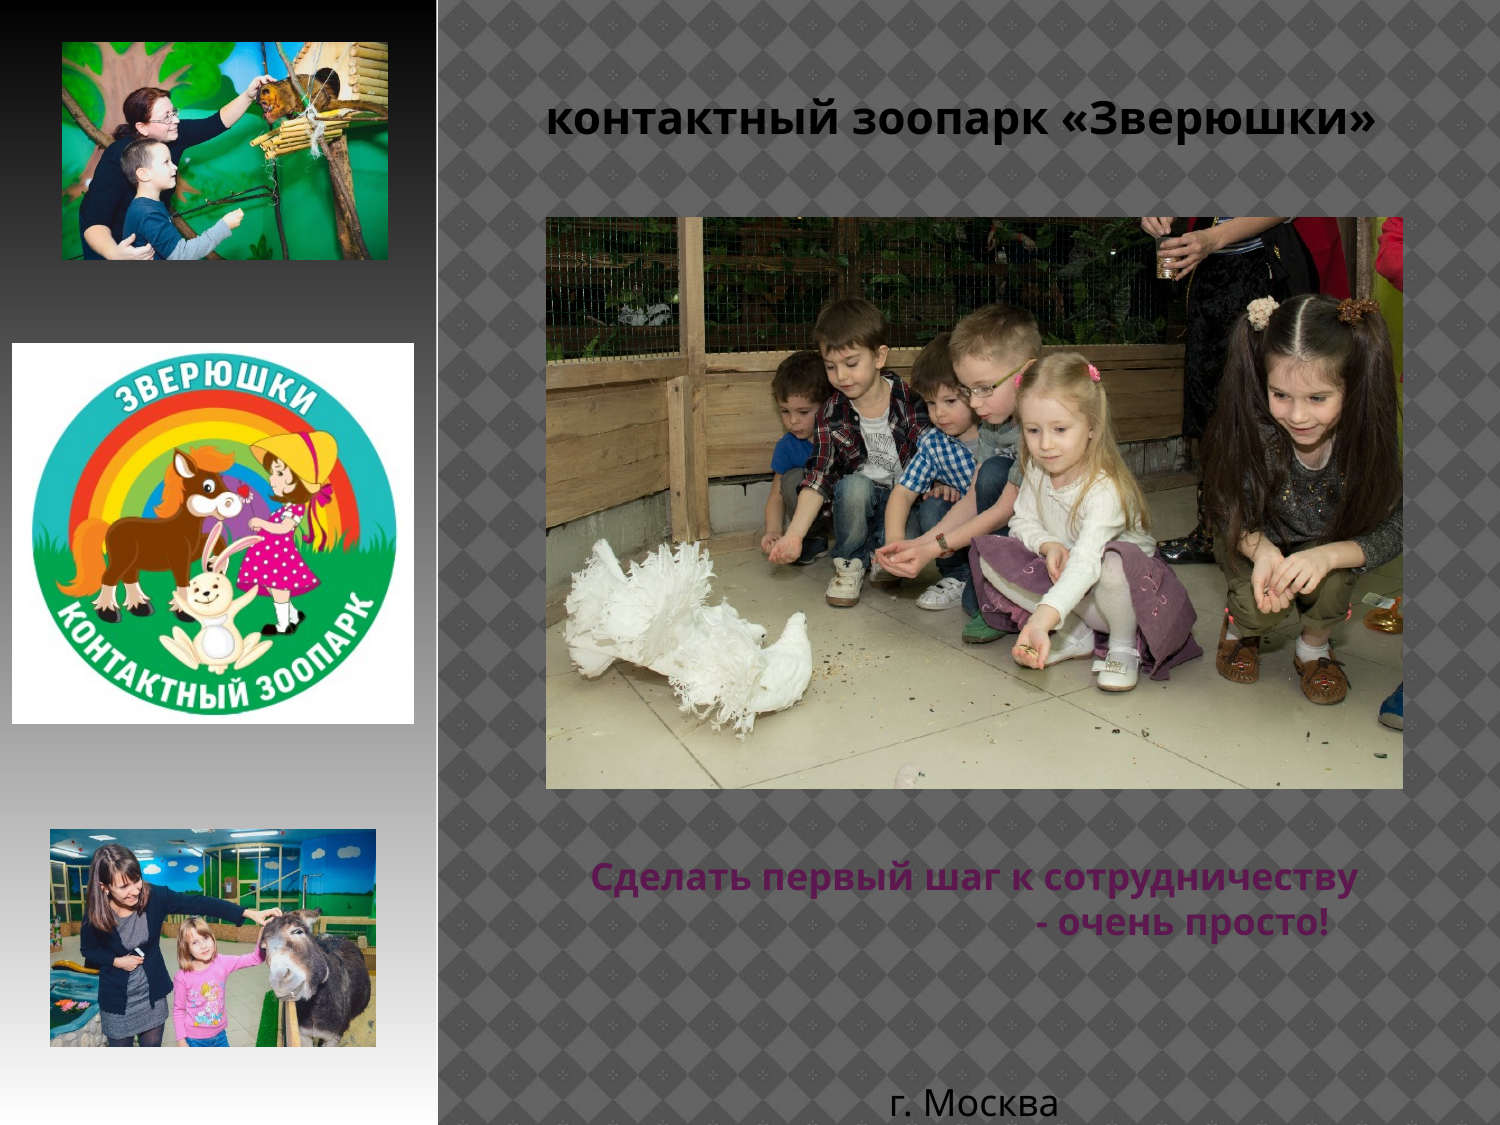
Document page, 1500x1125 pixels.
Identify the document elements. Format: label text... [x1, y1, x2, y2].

text_box г. Москва [874, 1071, 1075, 1125]
text_box контактный зоопарк «Зверюшки» [478, 30, 1445, 144]
title Сделать первый шаг к сотрудничеству - очень просто! [491, 846, 1458, 959]
picture [438, 0, 1500, 1125]
picture [62, 42, 388, 260]
picture [12, 343, 414, 724]
picture [50, 829, 376, 1047]
picture [258, 42, 266, 56]
